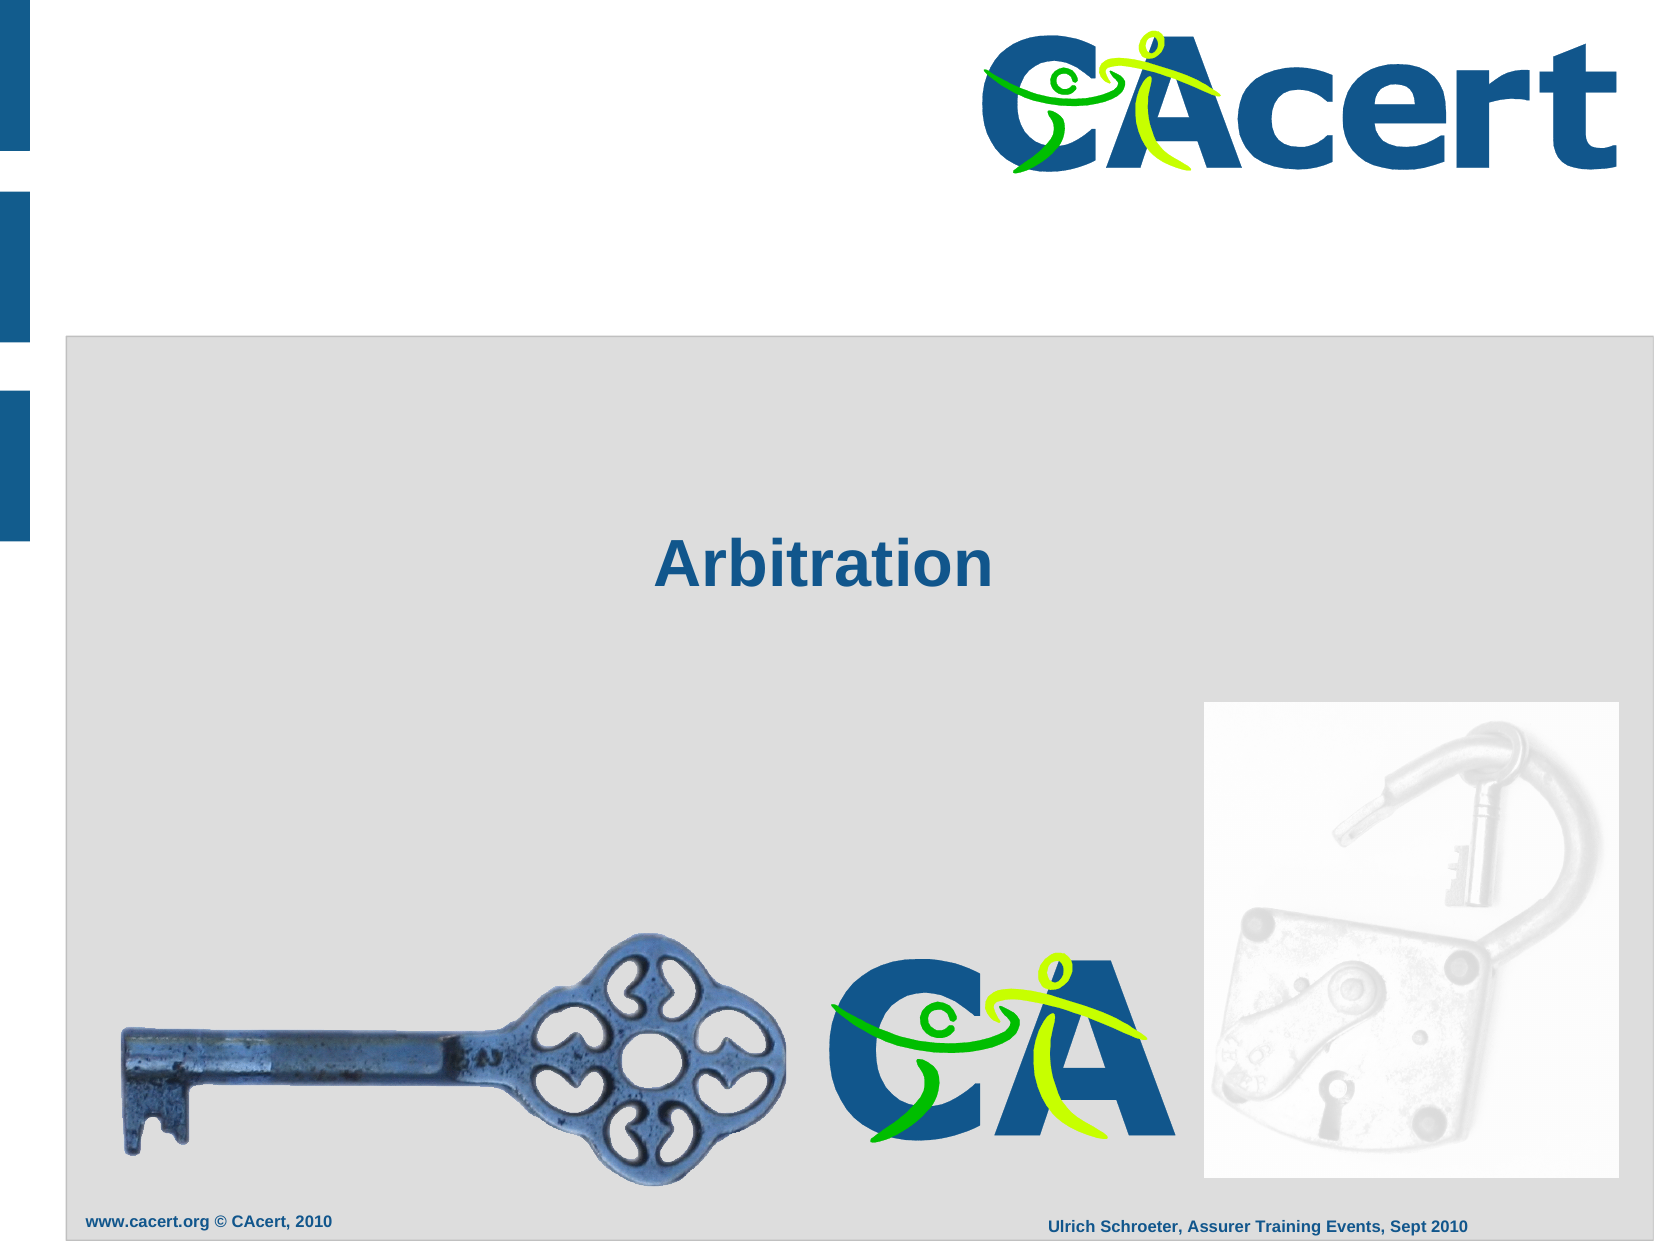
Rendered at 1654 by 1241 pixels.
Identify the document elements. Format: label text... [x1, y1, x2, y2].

picture [106, 915, 800, 1203]
picture [826, 950, 1177, 1145]
picture [1204, 702, 1619, 1178]
title Arbitration [118, 442, 1530, 601]
